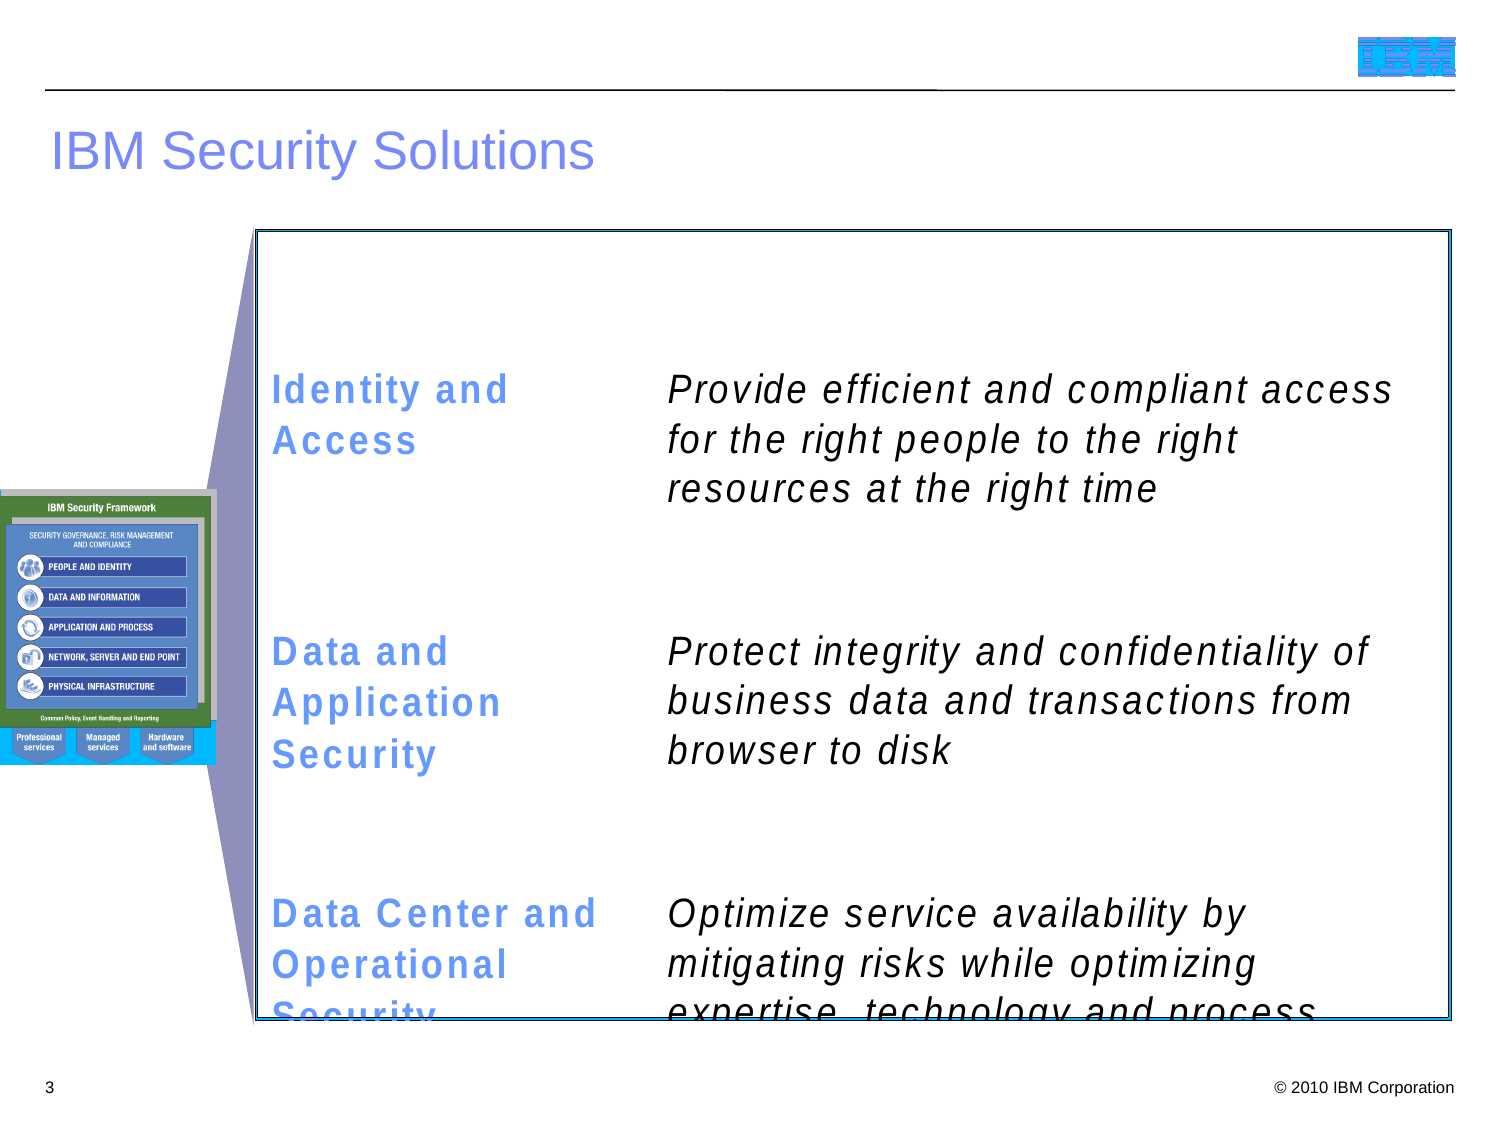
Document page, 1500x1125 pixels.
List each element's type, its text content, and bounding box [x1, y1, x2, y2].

picture [0, 489, 217, 765]
text_box IBM Security Solutions [35, 115, 1399, 204]
chart [255, 229, 1452, 1021]
text_box [206, 226, 254, 1027]
